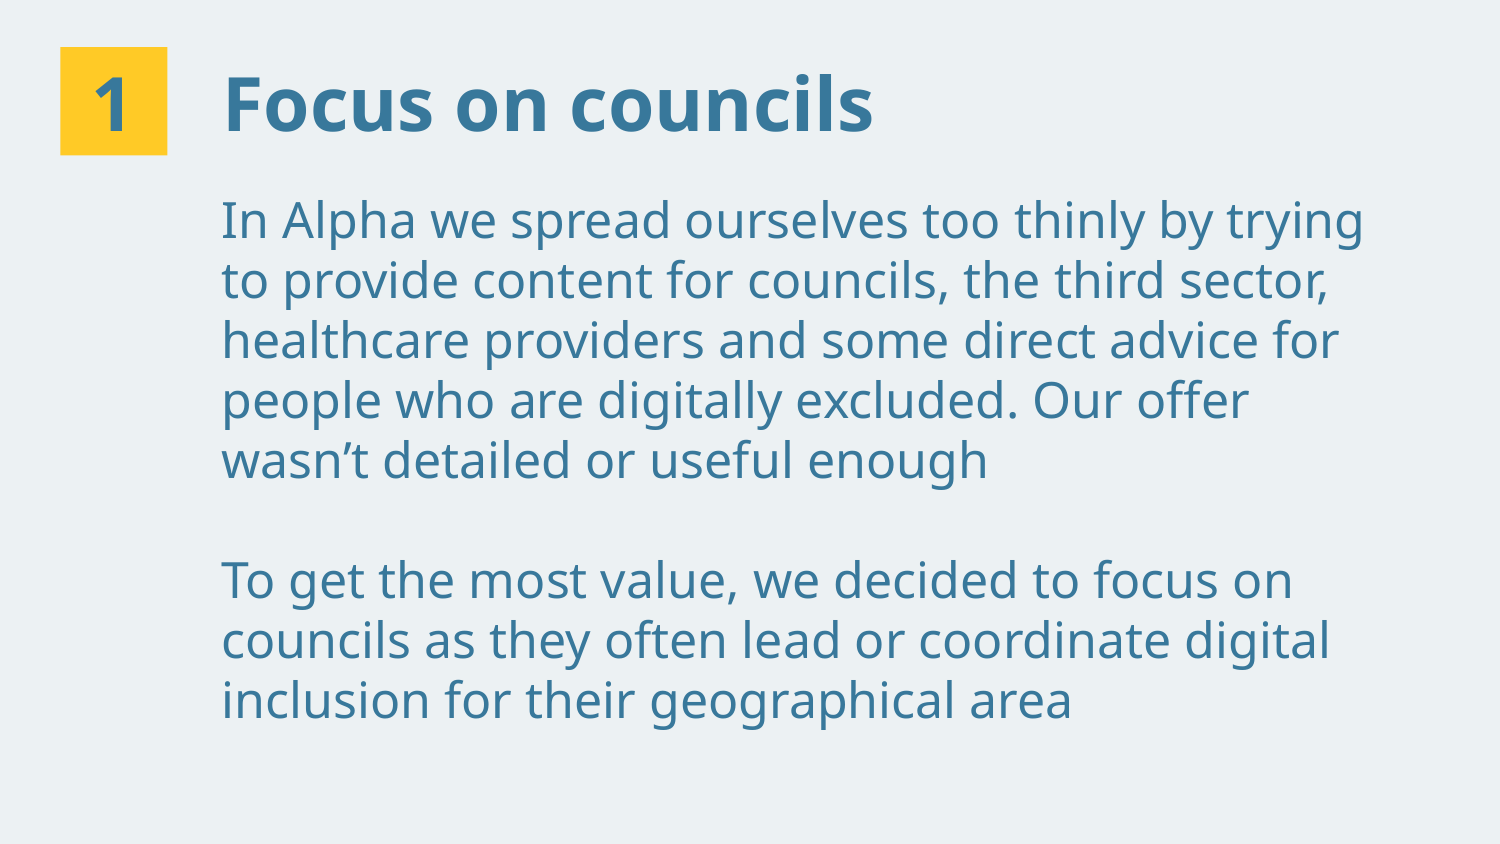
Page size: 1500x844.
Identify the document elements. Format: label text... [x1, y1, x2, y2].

title 1 [60, 47, 168, 156]
title Focus on councils [222, 47, 1403, 156]
subtitle In Alpha we spread ourselves too thinly by trying to provide content for councils, the third sector, healthcare providers and some direct advice for people who are digitally excluded. Our offer wasn’t detailed or useful enough To get the most value, we decided to focus on councils as they often lead or coordinate digital inclusion for their geographical area [221, 189, 1402, 784]
